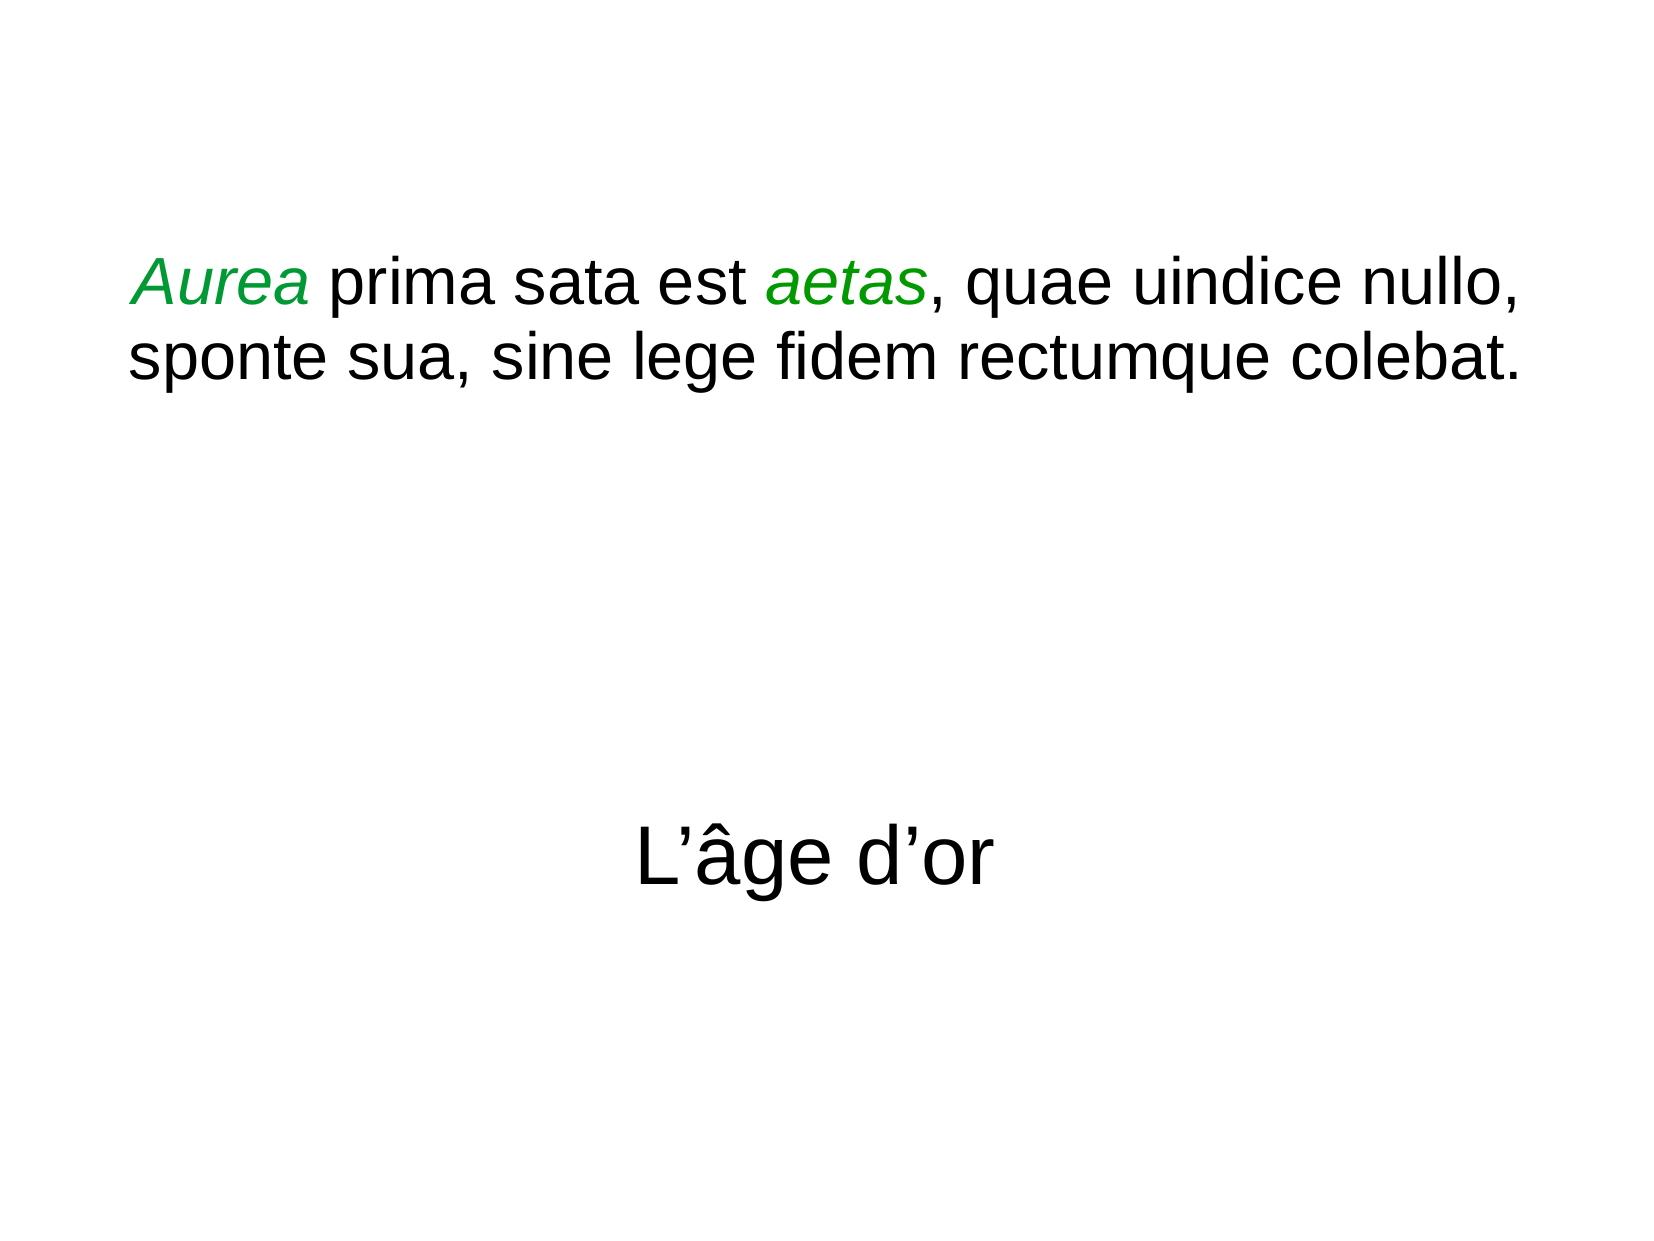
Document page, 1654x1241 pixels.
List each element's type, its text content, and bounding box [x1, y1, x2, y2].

subtitle L’âge d’or [82, 602, 1571, 1109]
title Aurea prima sata est aetas, quae uindice nullo, sponte sua, sine lege fidem rectumque colebat. [47, 35, 1607, 603]
